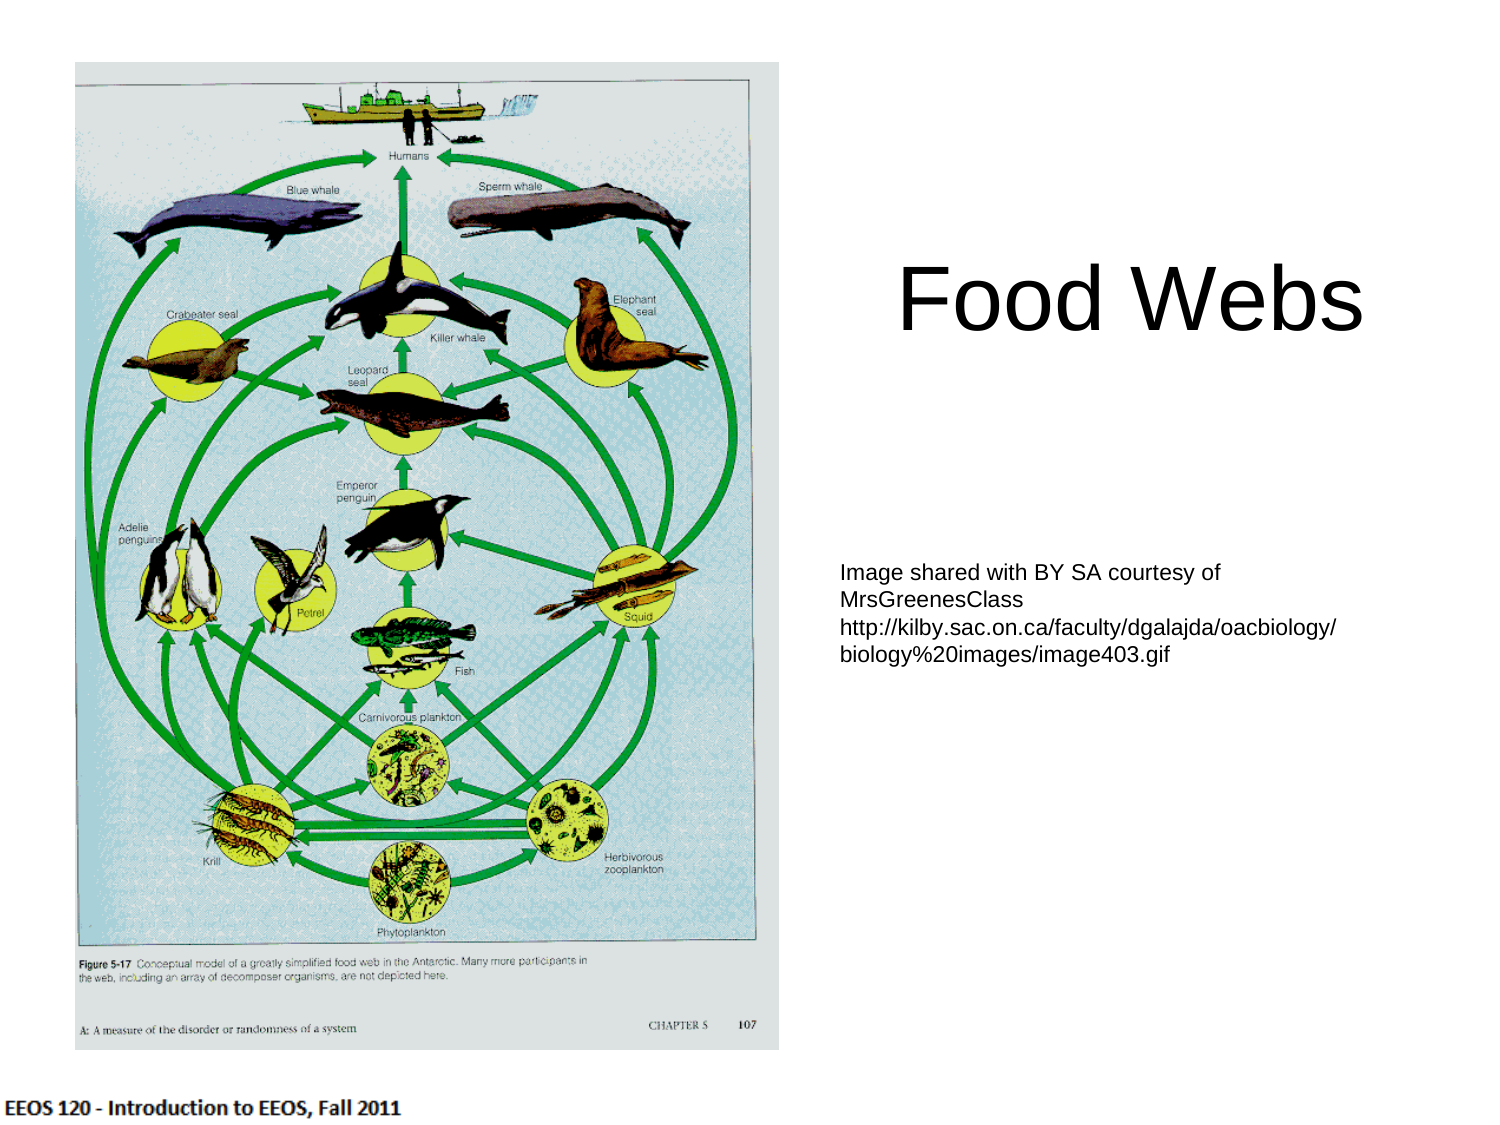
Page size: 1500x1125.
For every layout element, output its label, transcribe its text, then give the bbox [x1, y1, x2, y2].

title Food Webs [812, 199, 1450, 388]
picture [75, 62, 779, 1051]
picture [0, 1090, 406, 1125]
text_box Image shared with BY SA courtesy of MrsGreenesClass http://kilby.sac.on.ca/faculty/dgalajda/oacbiology/biology%20images/image403.gif [824, 549, 1401, 676]
